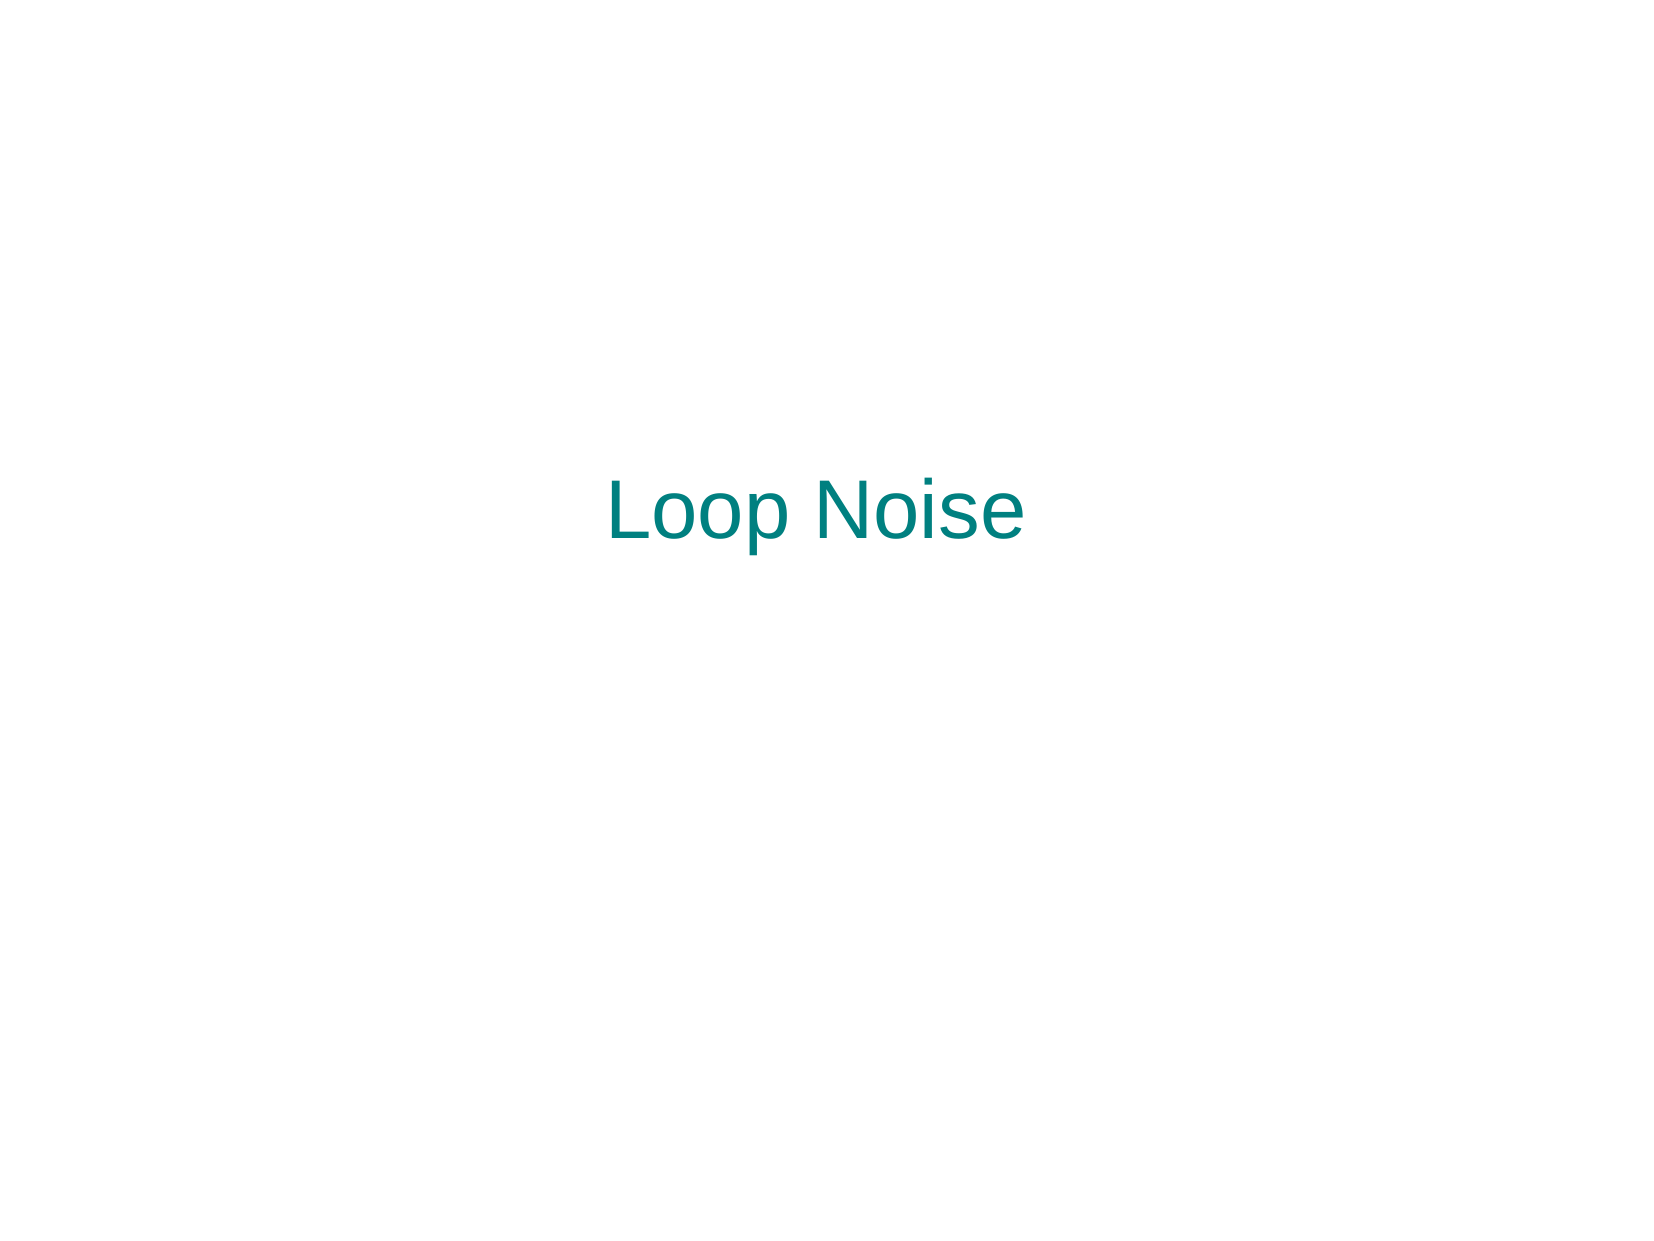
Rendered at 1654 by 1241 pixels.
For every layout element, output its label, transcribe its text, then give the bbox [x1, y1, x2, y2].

text_box Loop Noise [590, 456, 1042, 565]
